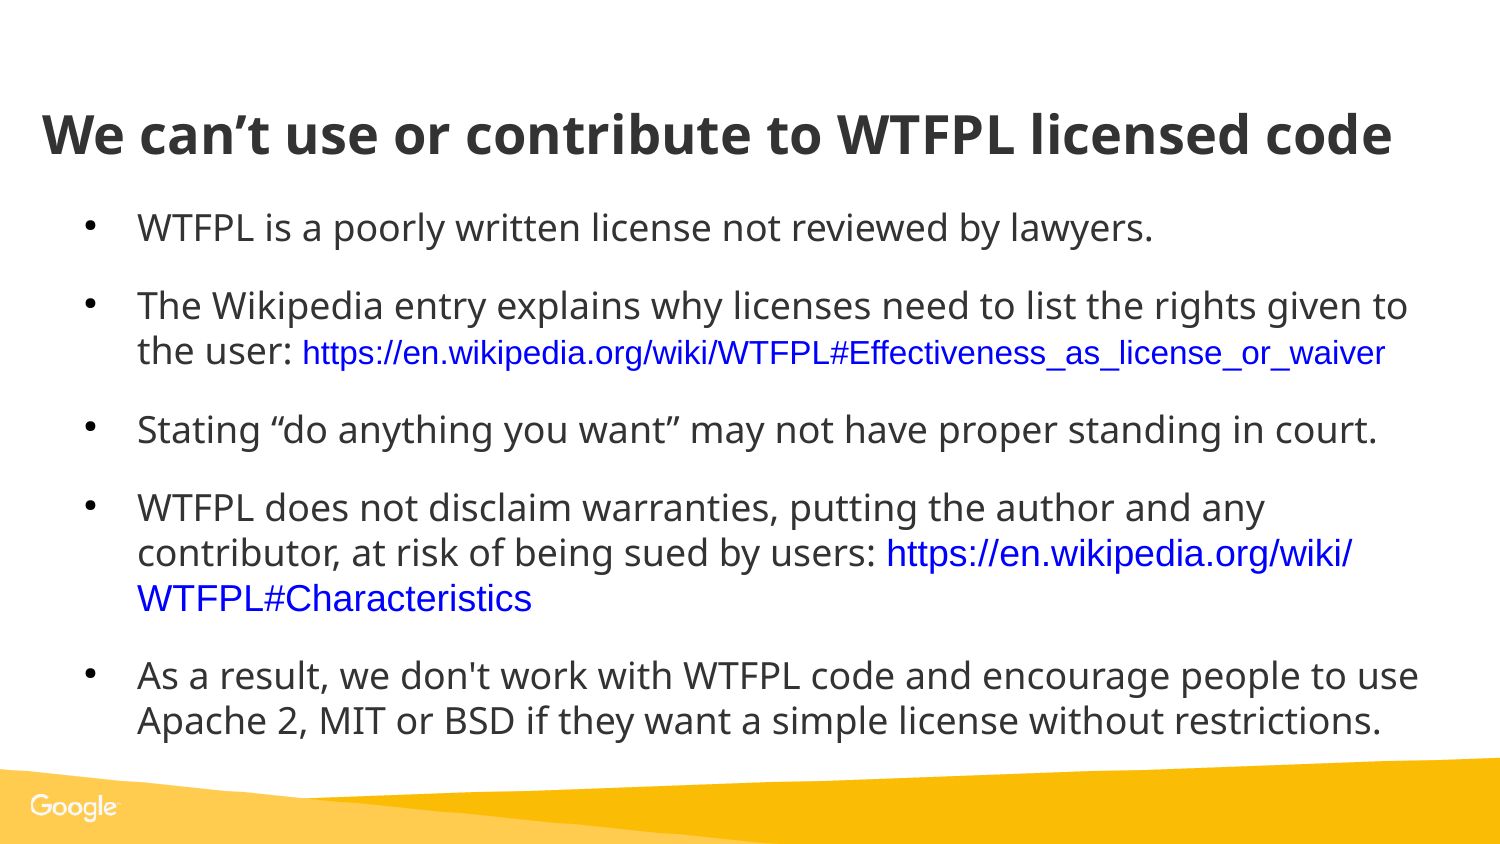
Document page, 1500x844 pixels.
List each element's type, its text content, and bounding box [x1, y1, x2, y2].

list WTFPL is a poorly written license not reviewed by lawyers. The Wikipedia entry explains why licenses need to list the rights given to the user: https://en.wikipedia.org/wiki/WTFPL#Effectiveness_as_license_or_waiver Stating “do anything you want” may not have proper standing in court. WTFPL does not disclaim warranties, putting the author and any contributor, at risk of being sued by users: https://en.wikipedia.org/wiki/WTFPL#Characteristics As a result, we don't work with WTFPL code and encourage people to use Apache 2, MIT or BSD if they want a simple license without restrictions. [51, 210, 1449, 750]
text_box We can’t use or contribute to WTFPL licensed code [27, 85, 1478, 210]
picture [0, 0, 1500, 844]
